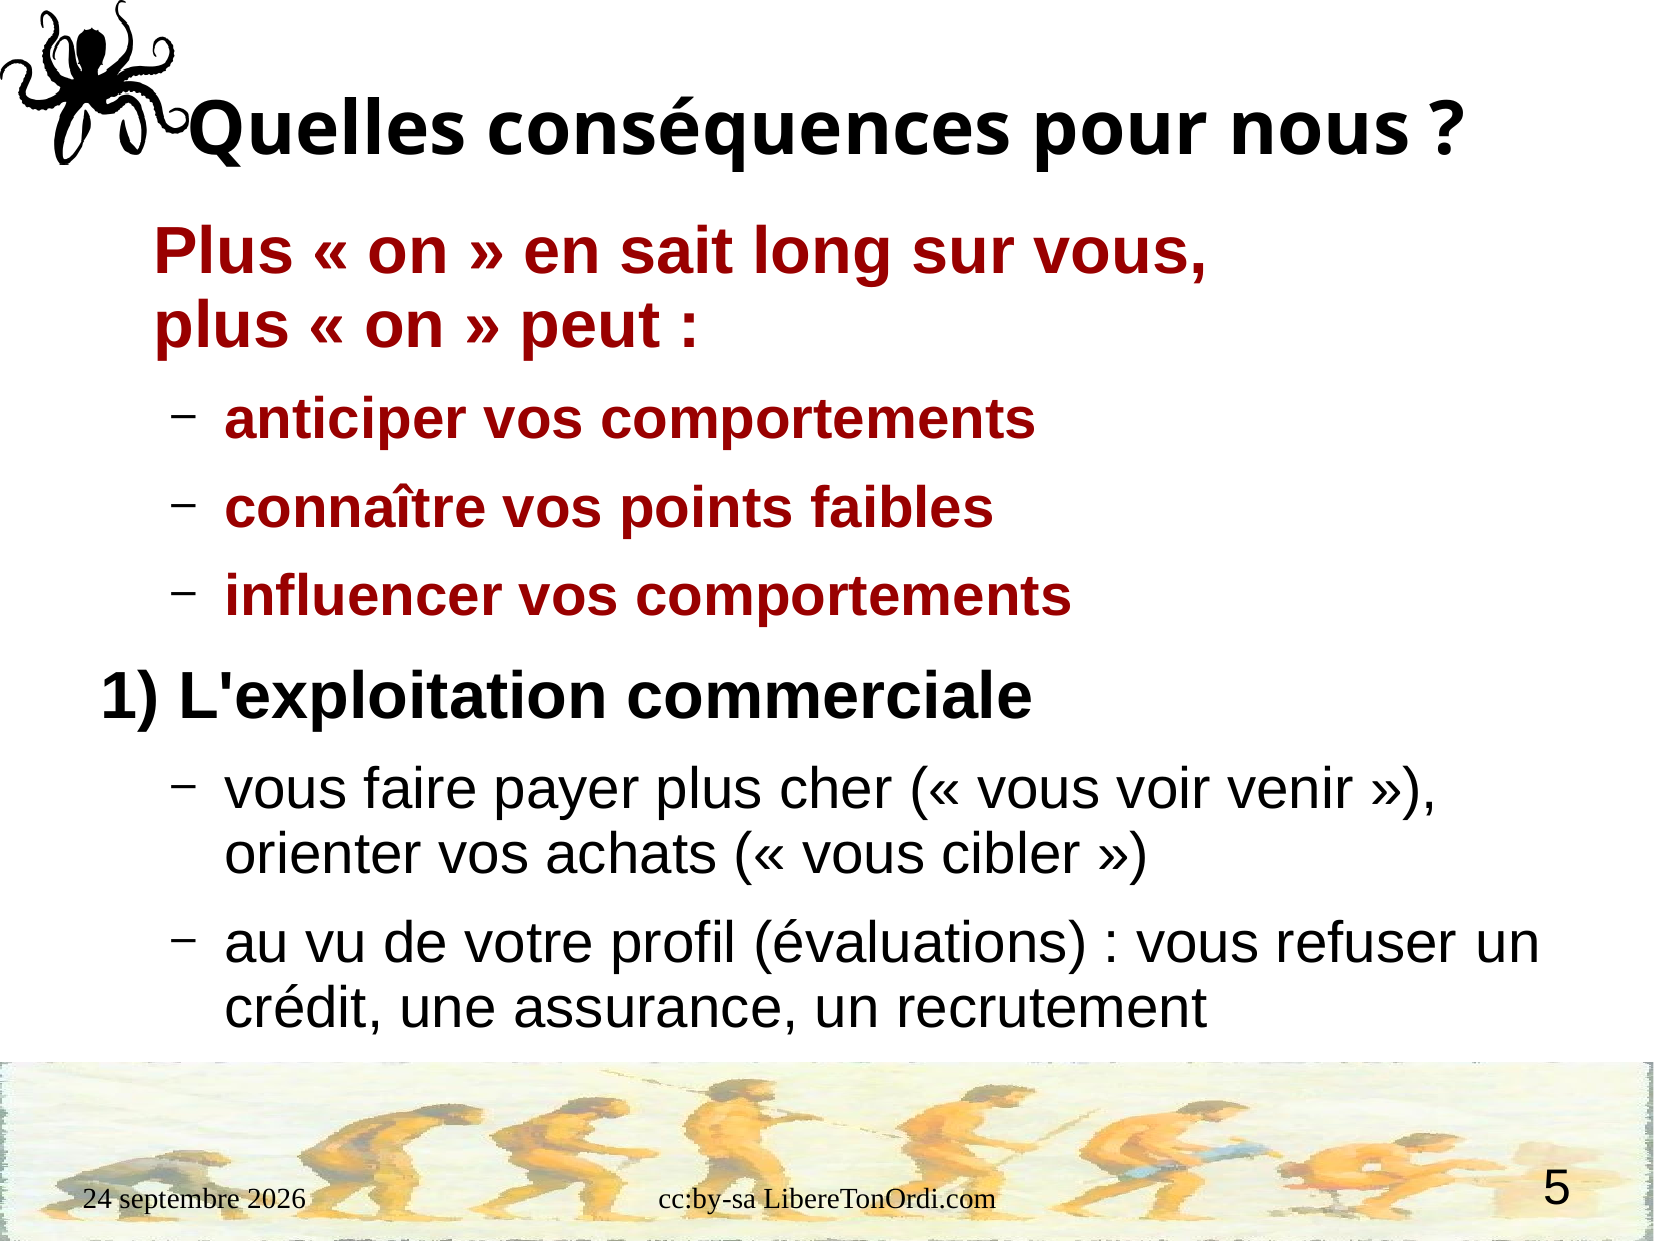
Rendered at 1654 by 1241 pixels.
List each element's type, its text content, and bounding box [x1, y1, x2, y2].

title Quelles conséquences pour nous ? [82, 48, 1571, 202]
picture [0, 1062, 1654, 1241]
picture [0, 0, 189, 165]
list Plus « on » en sait long sur vous, plus « on » peut : anticiper vos comportements connaître vos points faibles influencer vos comportements L'exploitation commerciale vous faire payer plus cher (« vous voir venir »), orienter vos achats (« vous cibler ») au vu de votre profil (évaluations) : vous refuser un crédit, une assurance, un recrutement [82, 212, 1571, 1063]
